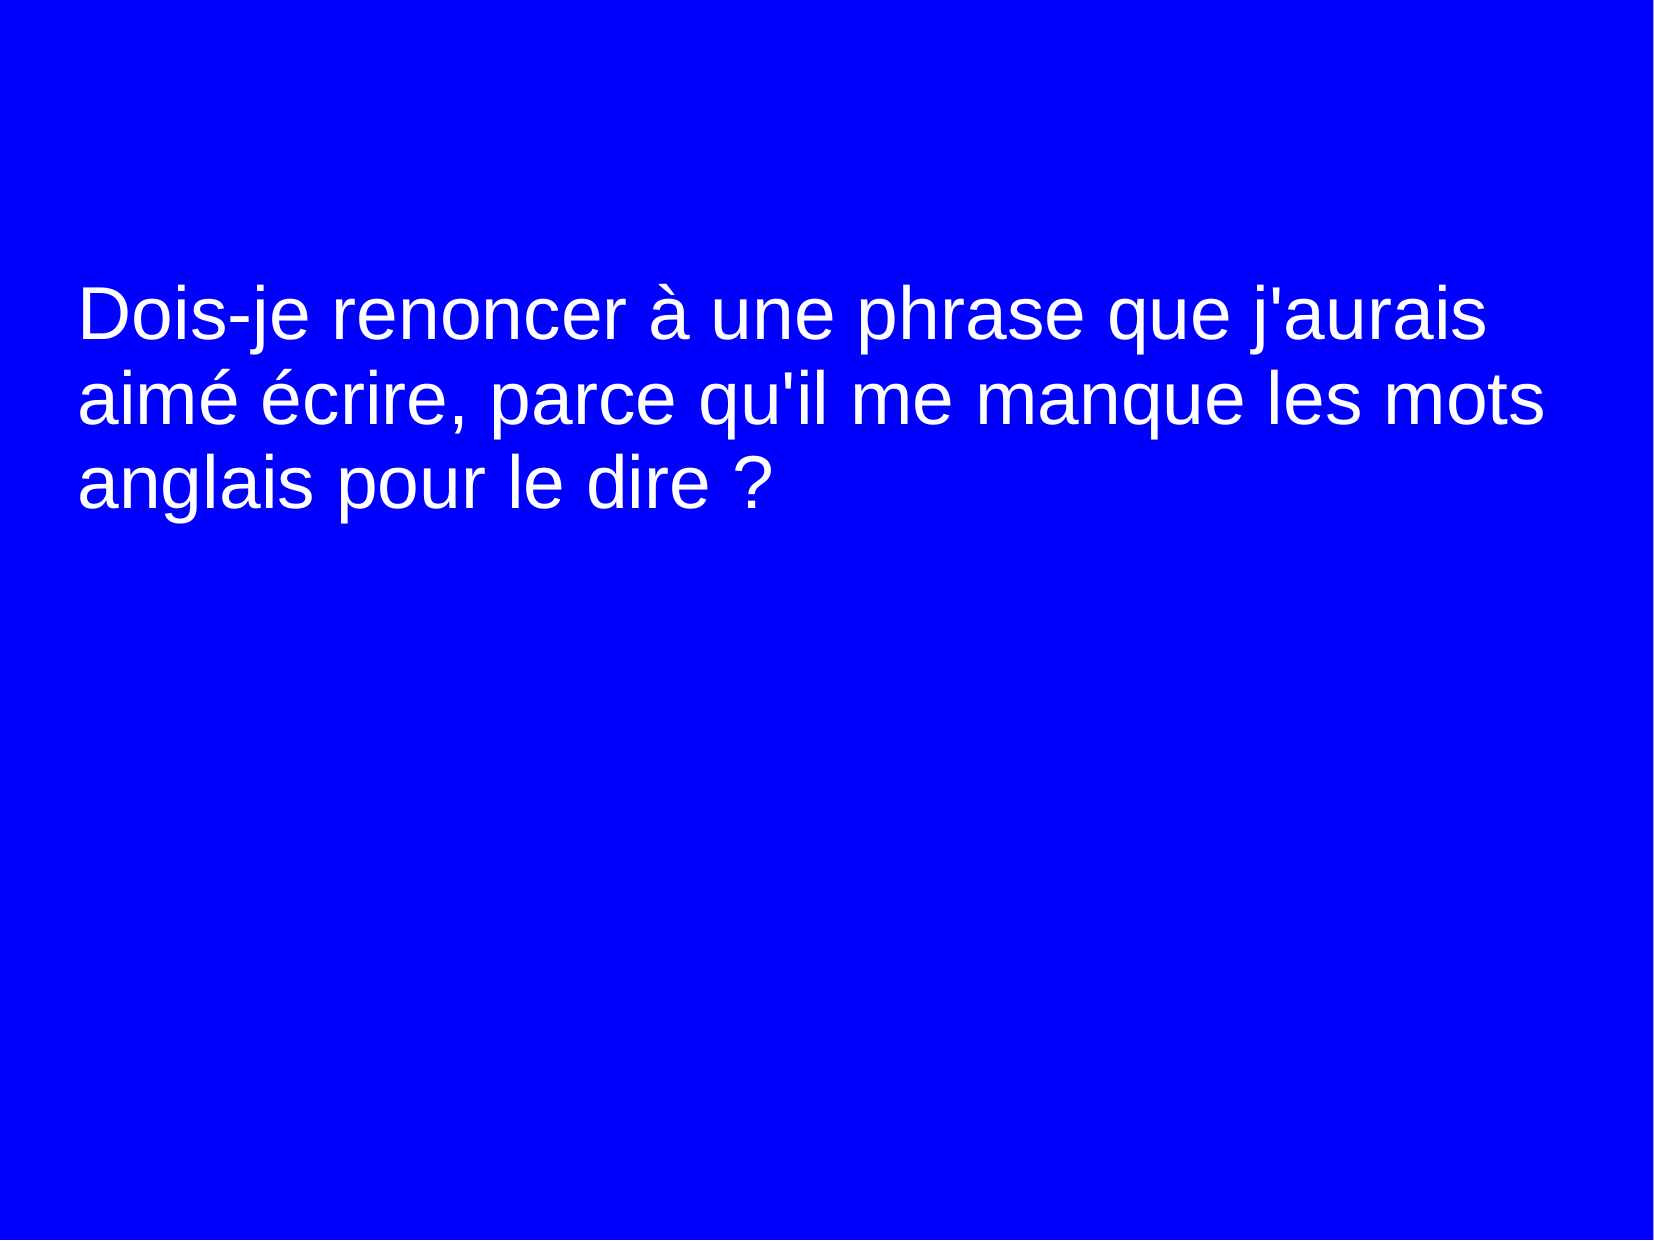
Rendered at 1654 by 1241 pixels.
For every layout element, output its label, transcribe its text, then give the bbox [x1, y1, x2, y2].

text_box Dois-je renoncer à une phrase que j'aurais aimé écrire, parce qu'il me manque les mots anglais pour le dire ? [62, 264, 1654, 532]
